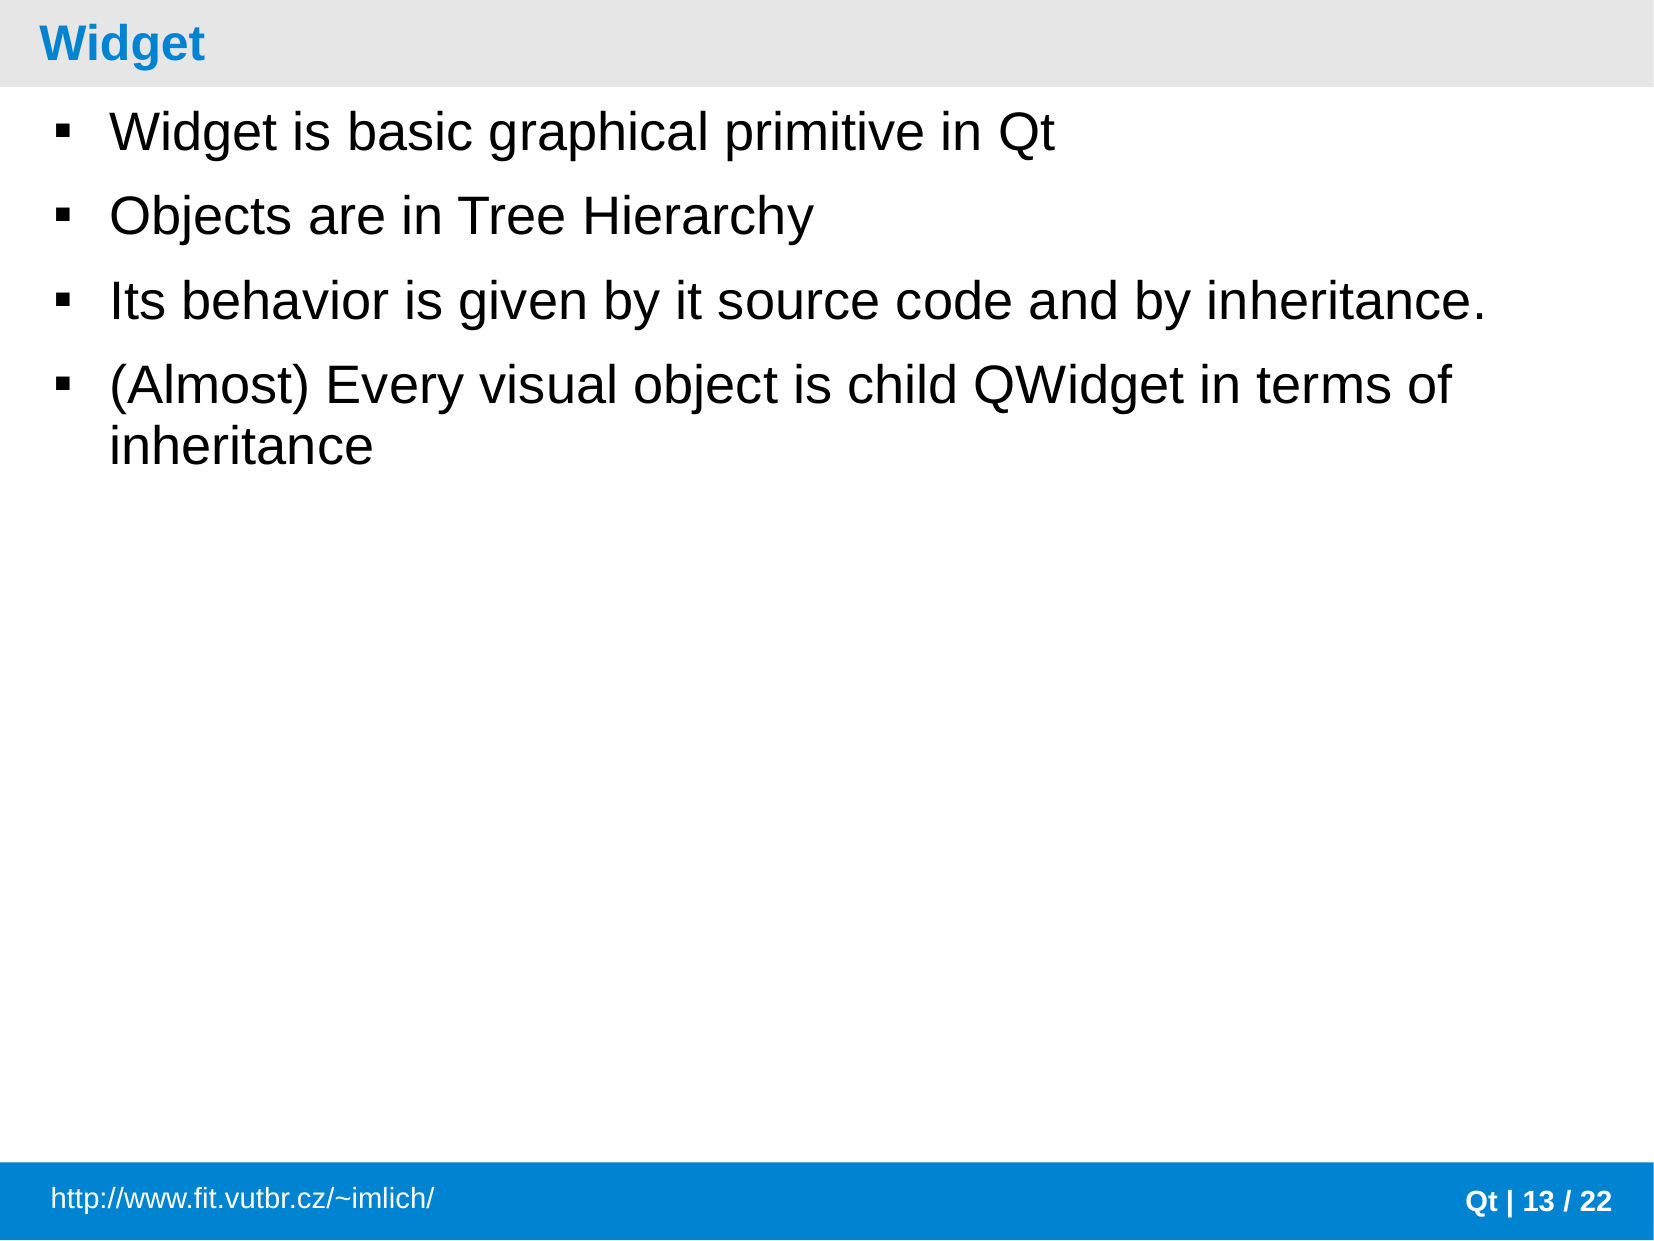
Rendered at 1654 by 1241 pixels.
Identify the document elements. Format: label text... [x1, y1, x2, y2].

list Widget is basic graphical primitive in Qt Objects are in Tree Hierarchy Its behavior is given by it source code and by inheritance. (Almost) Every visual object is child QWidget in terms of inheritance [38, 101, 1616, 1126]
title Widget [39, 5, 1615, 81]
